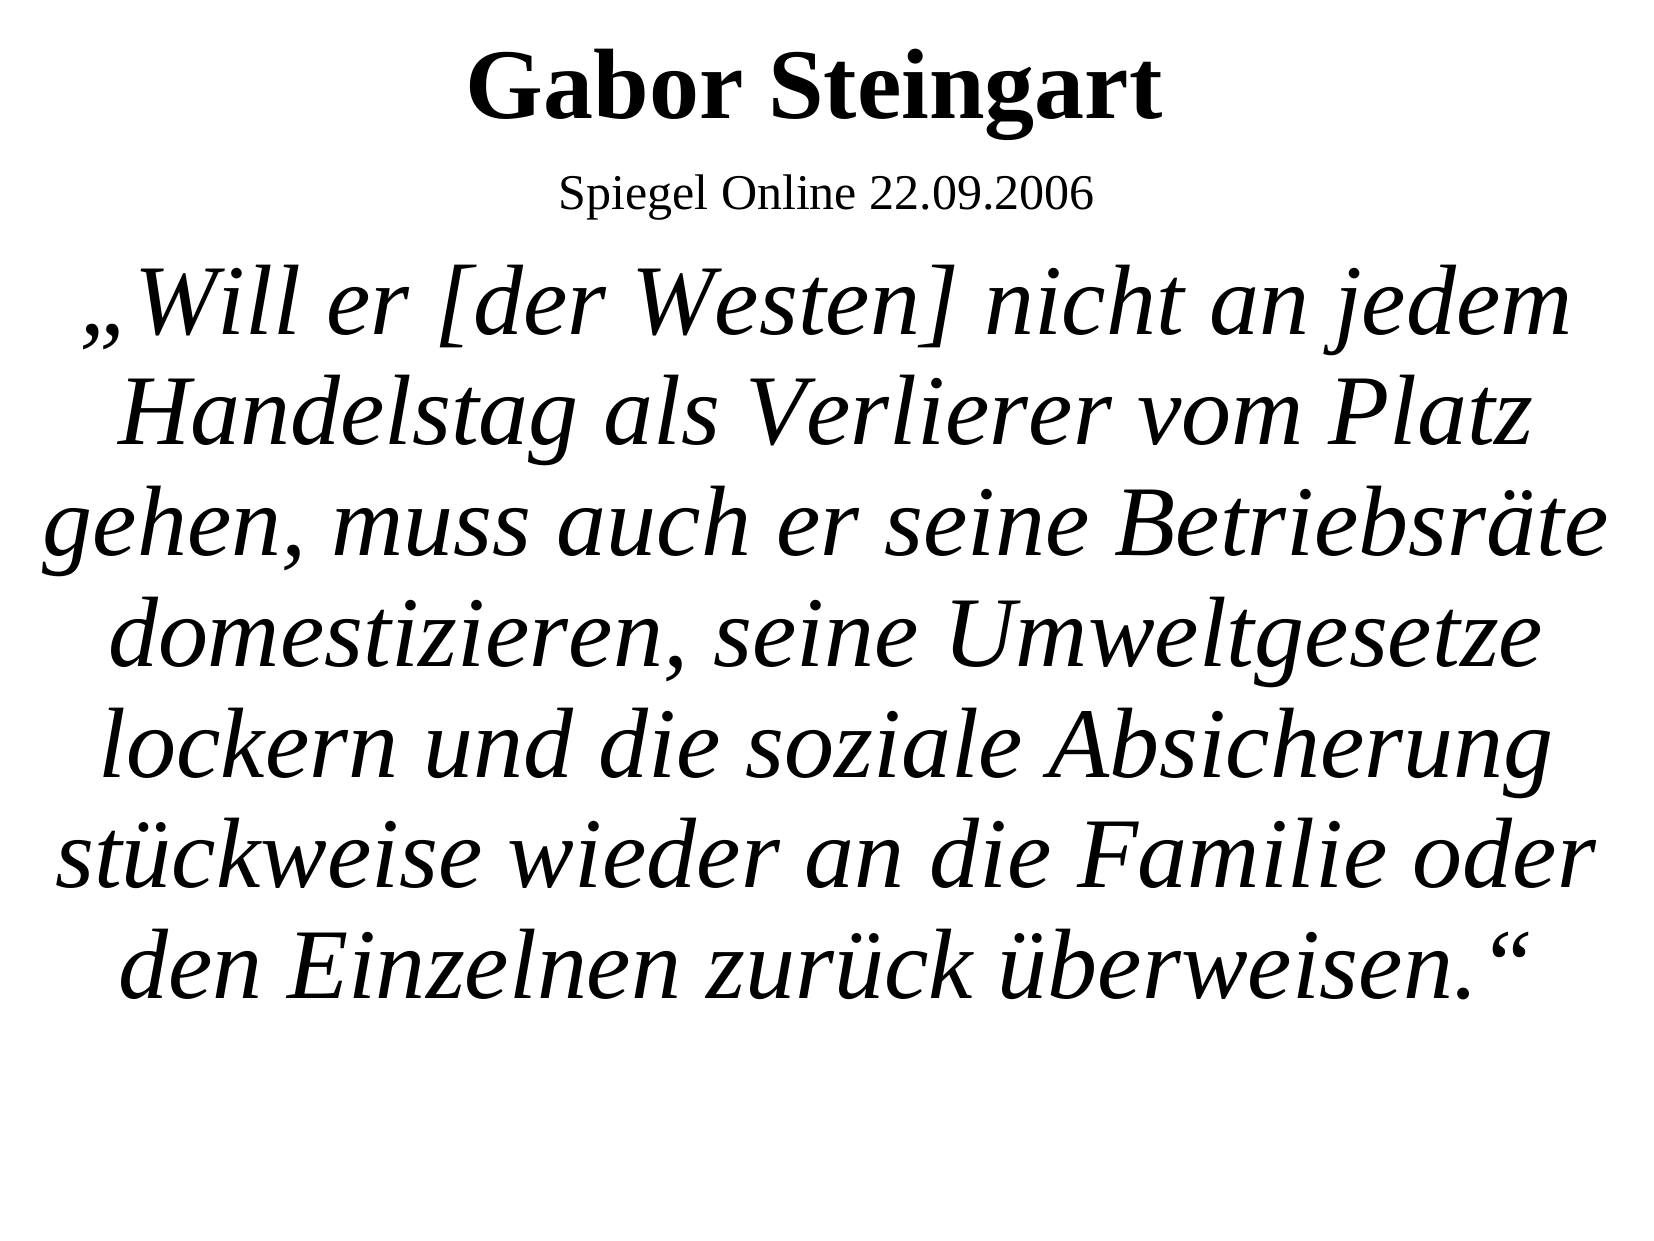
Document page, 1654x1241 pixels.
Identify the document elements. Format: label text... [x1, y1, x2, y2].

text_box Gabor Steingart Spiegel Online 22.09.2006 „Will er [der Westen] nicht an jedem Handelstag als Verlierer vom Platz gehen, muss auch er seine Betriebsräte domestizieren, seine Umweltgesetze lockern und die soziale Absicherung stückweise wieder an die Familie oder den Einzelnen zurück überweisen.“ [29, 29, 1625, 1152]
